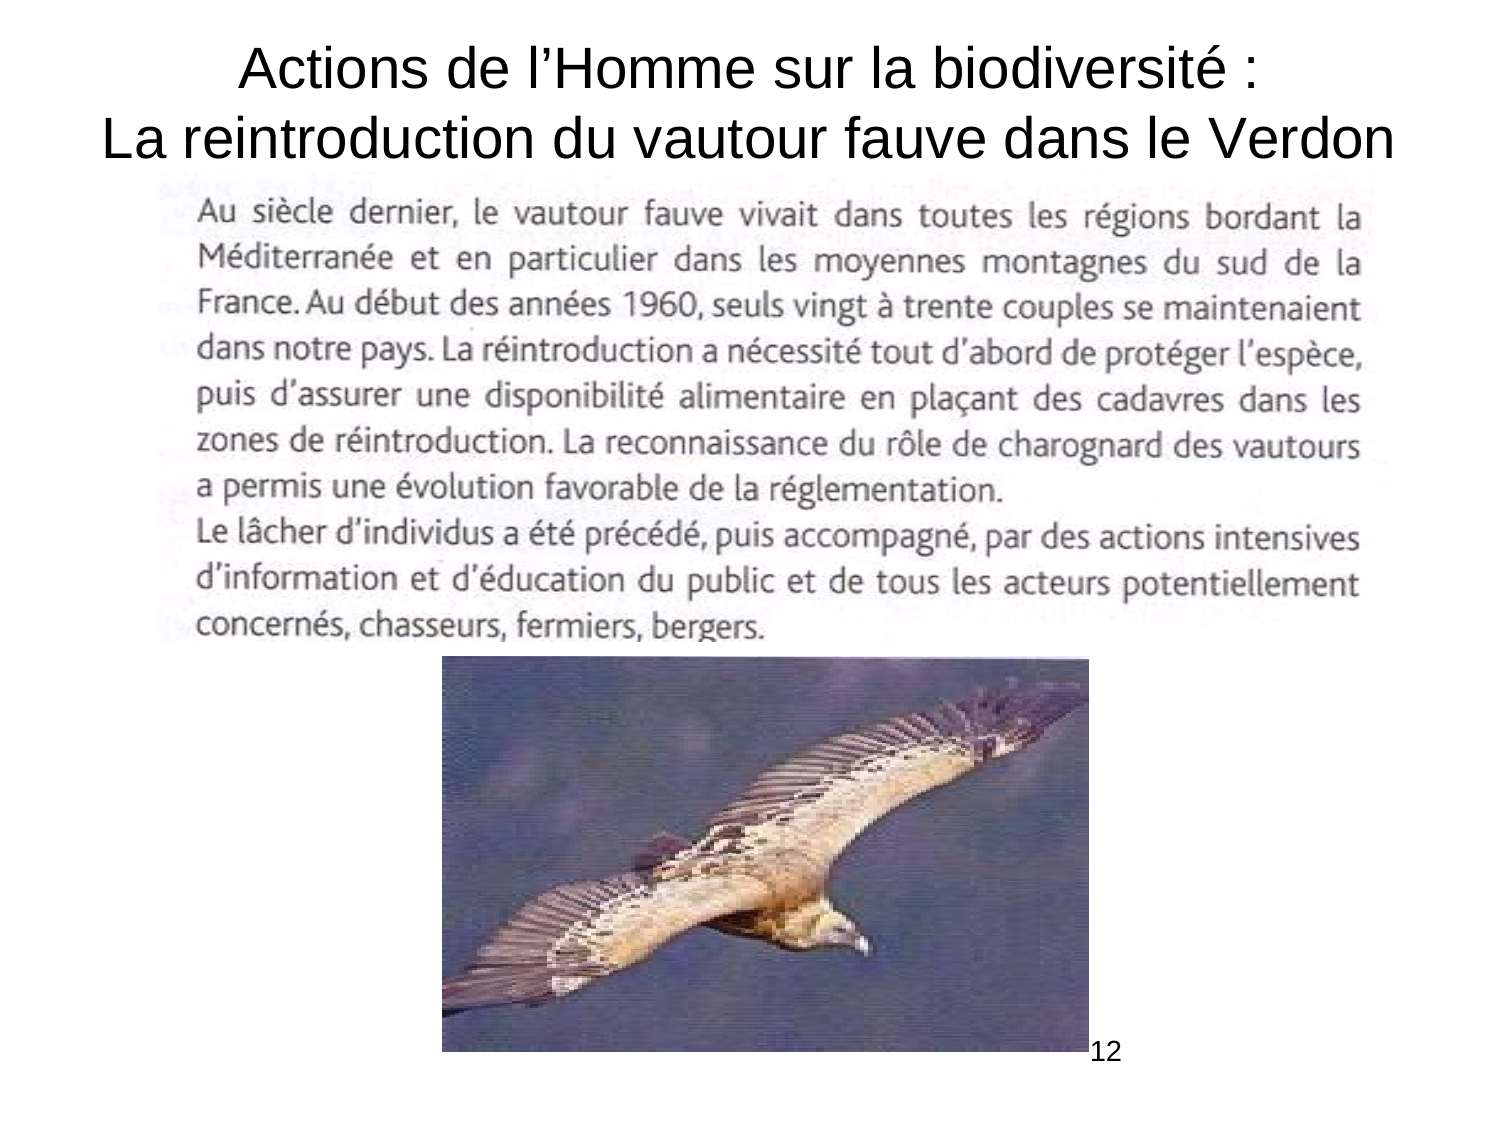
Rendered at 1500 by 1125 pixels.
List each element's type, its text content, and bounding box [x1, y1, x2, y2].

picture [442, 657, 1089, 1052]
picture [159, 189, 1389, 642]
title Actions de l’Homme sur la biodiversité : La reintroduction du vautour fauve dans le Verdon [75, 11, 1426, 189]
